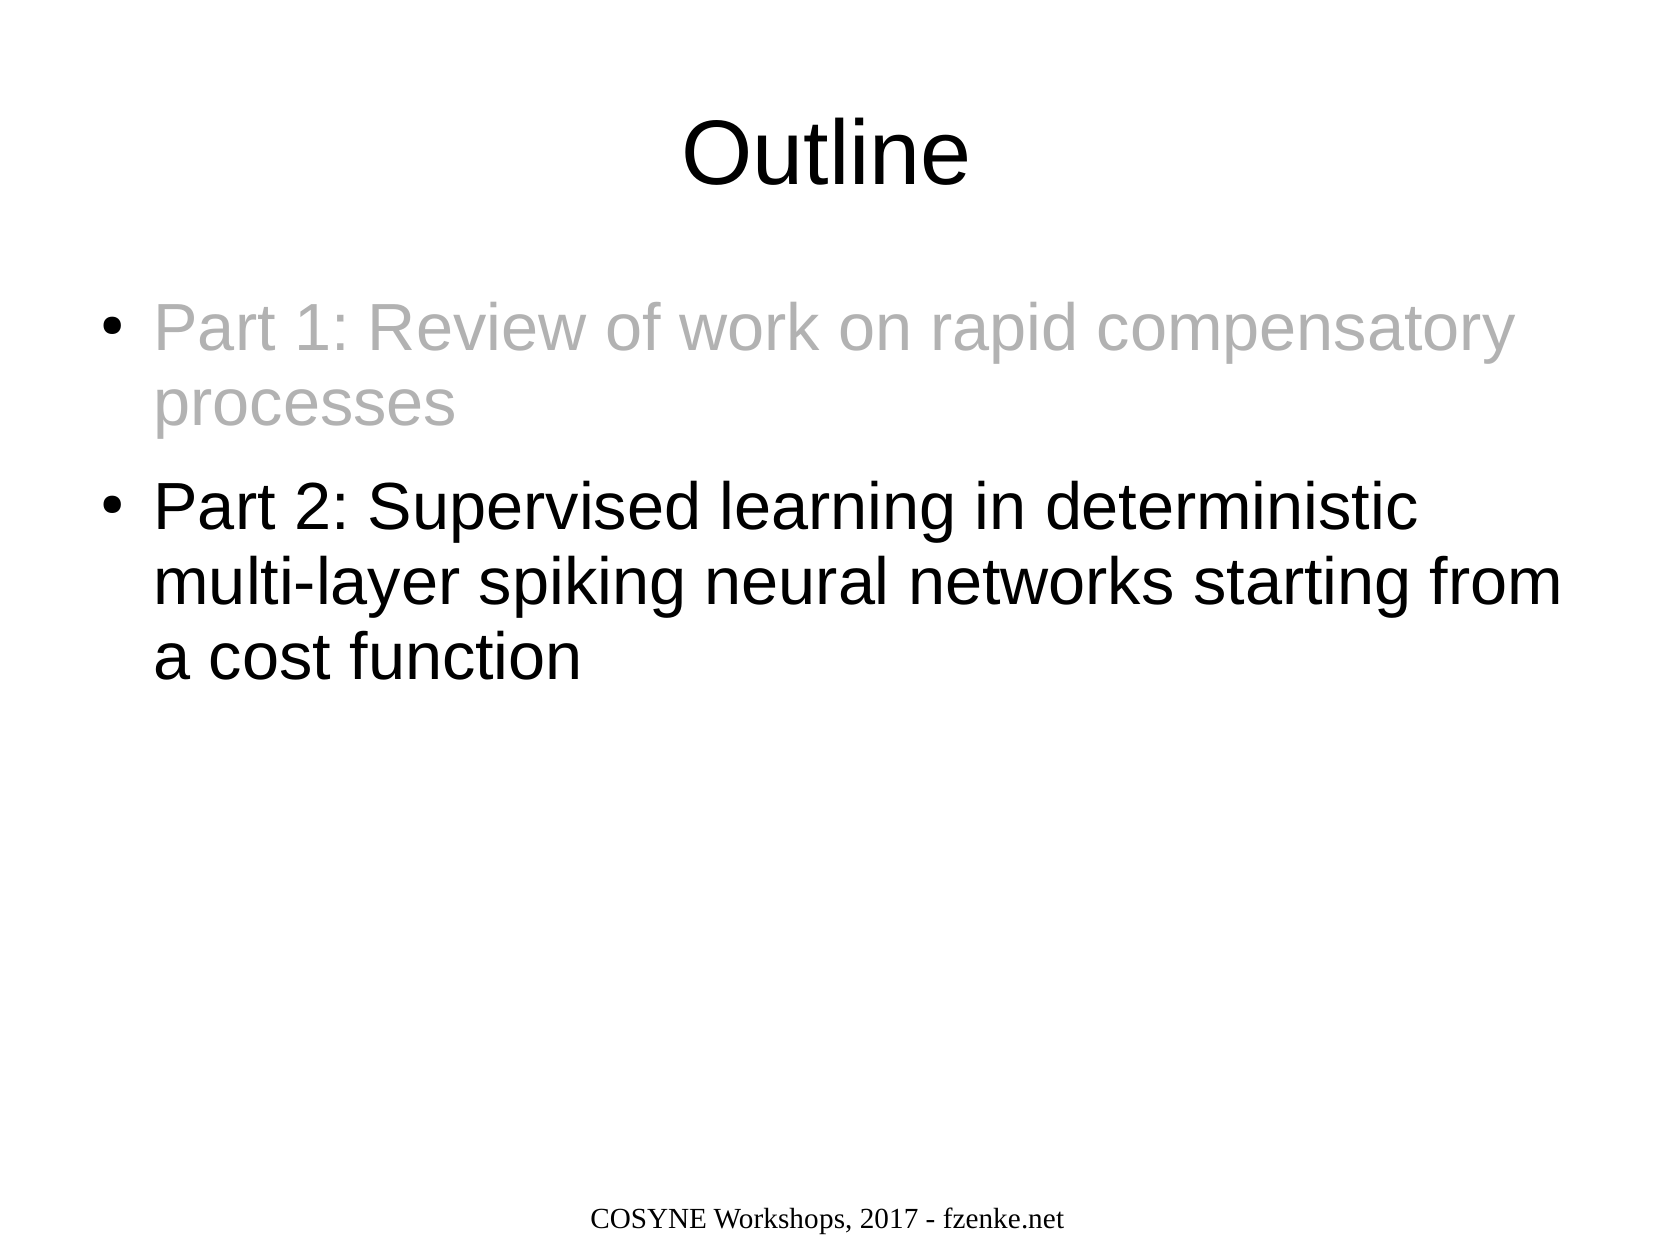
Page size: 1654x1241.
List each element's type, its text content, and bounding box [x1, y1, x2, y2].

list Part 1: Review of work on rapid compensatory processes Part 2: Supervised learning in deterministic multi-layer spiking neural networks starting from a cost function [82, 290, 1571, 1010]
title Outline [82, 49, 1571, 257]
